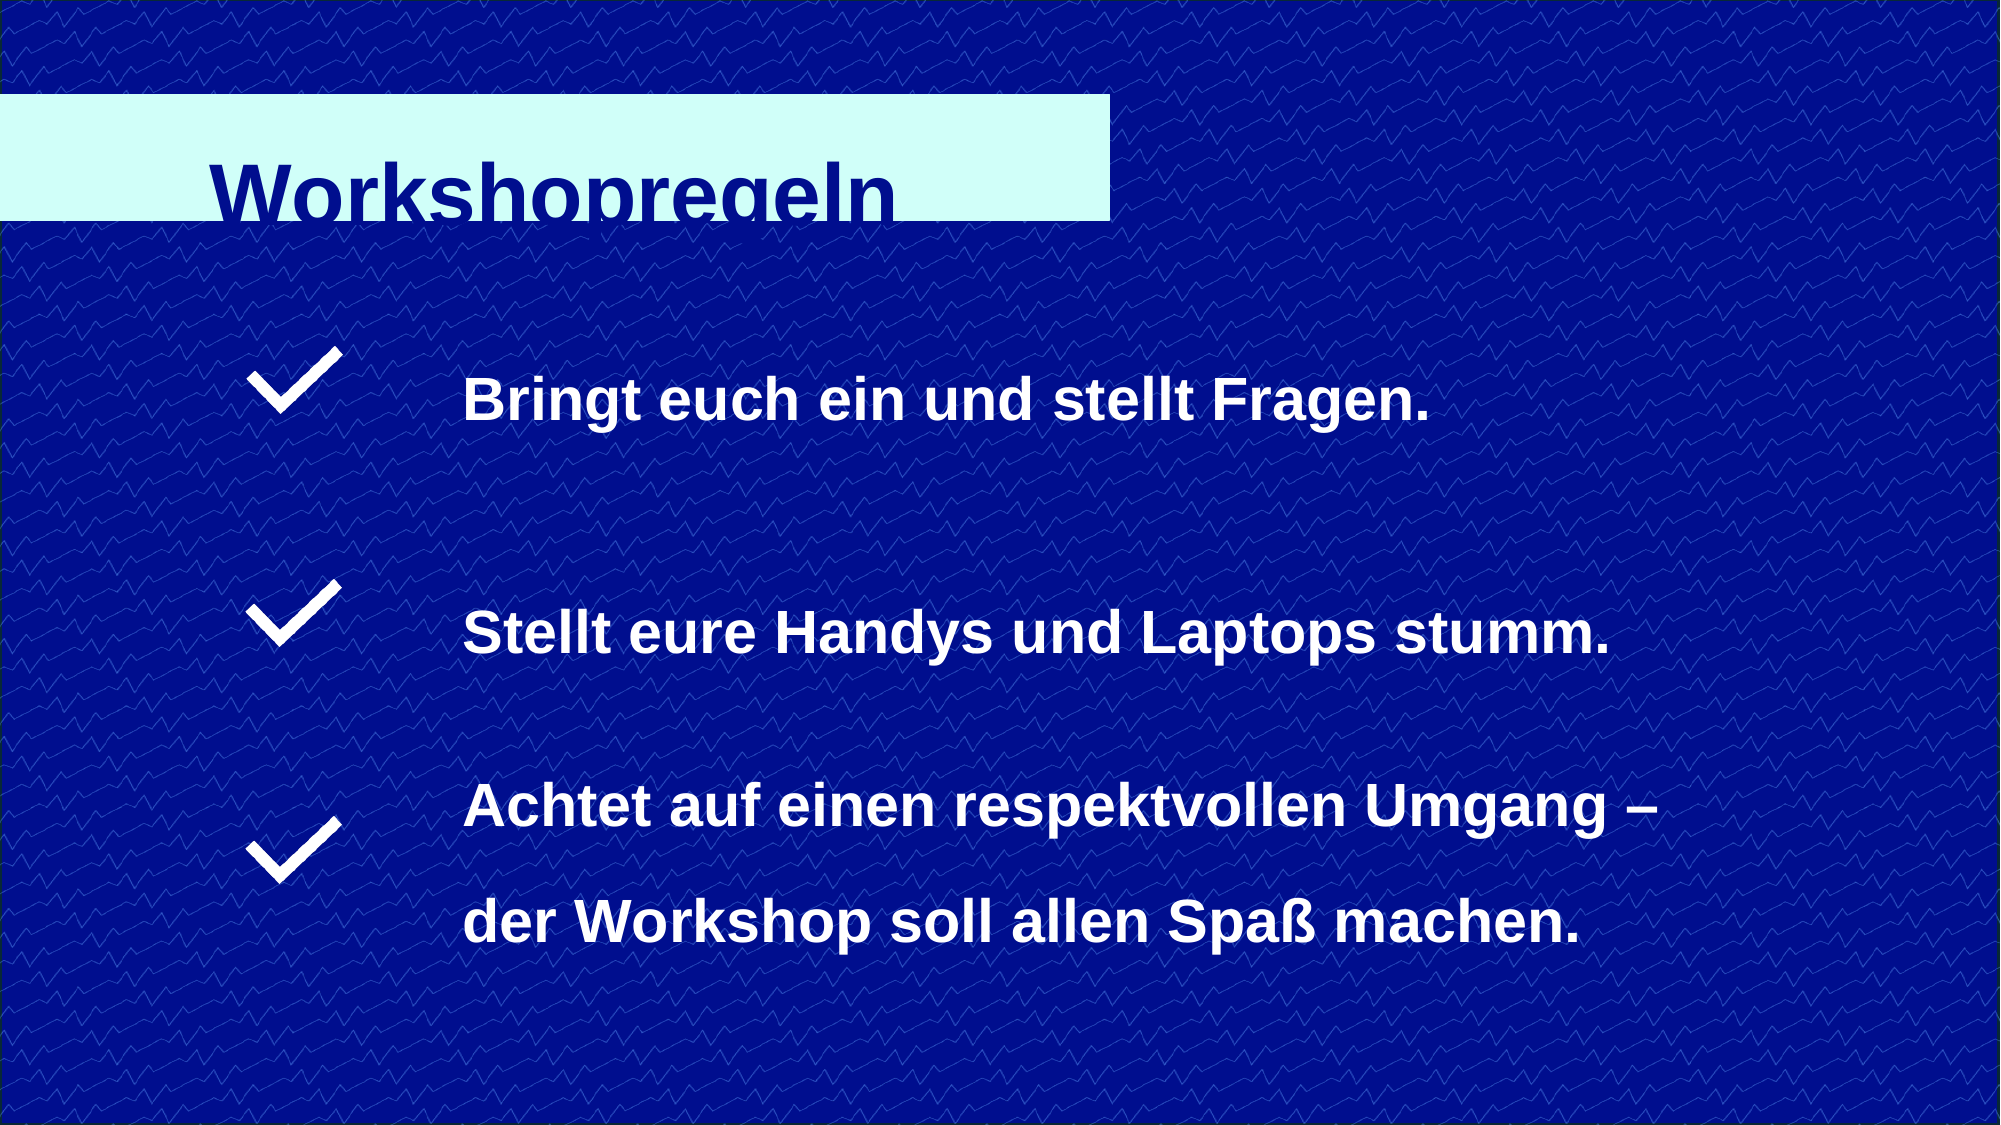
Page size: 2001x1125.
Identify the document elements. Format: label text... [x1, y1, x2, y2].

text_box Bringt euch ein und stellt Fragen. Stellt eure Handys und Laptops stumm. Achtet auf einen respektvollen Umgang – der Workshop soll allen Spaß machen. [344, 316, 1958, 1125]
text_box Workshopregeln [0, 94, 1110, 220]
text_box [0, 0, 2000, 1125]
picture [243, 799, 344, 900]
picture [244, 329, 344, 430]
picture [243, 562, 344, 663]
